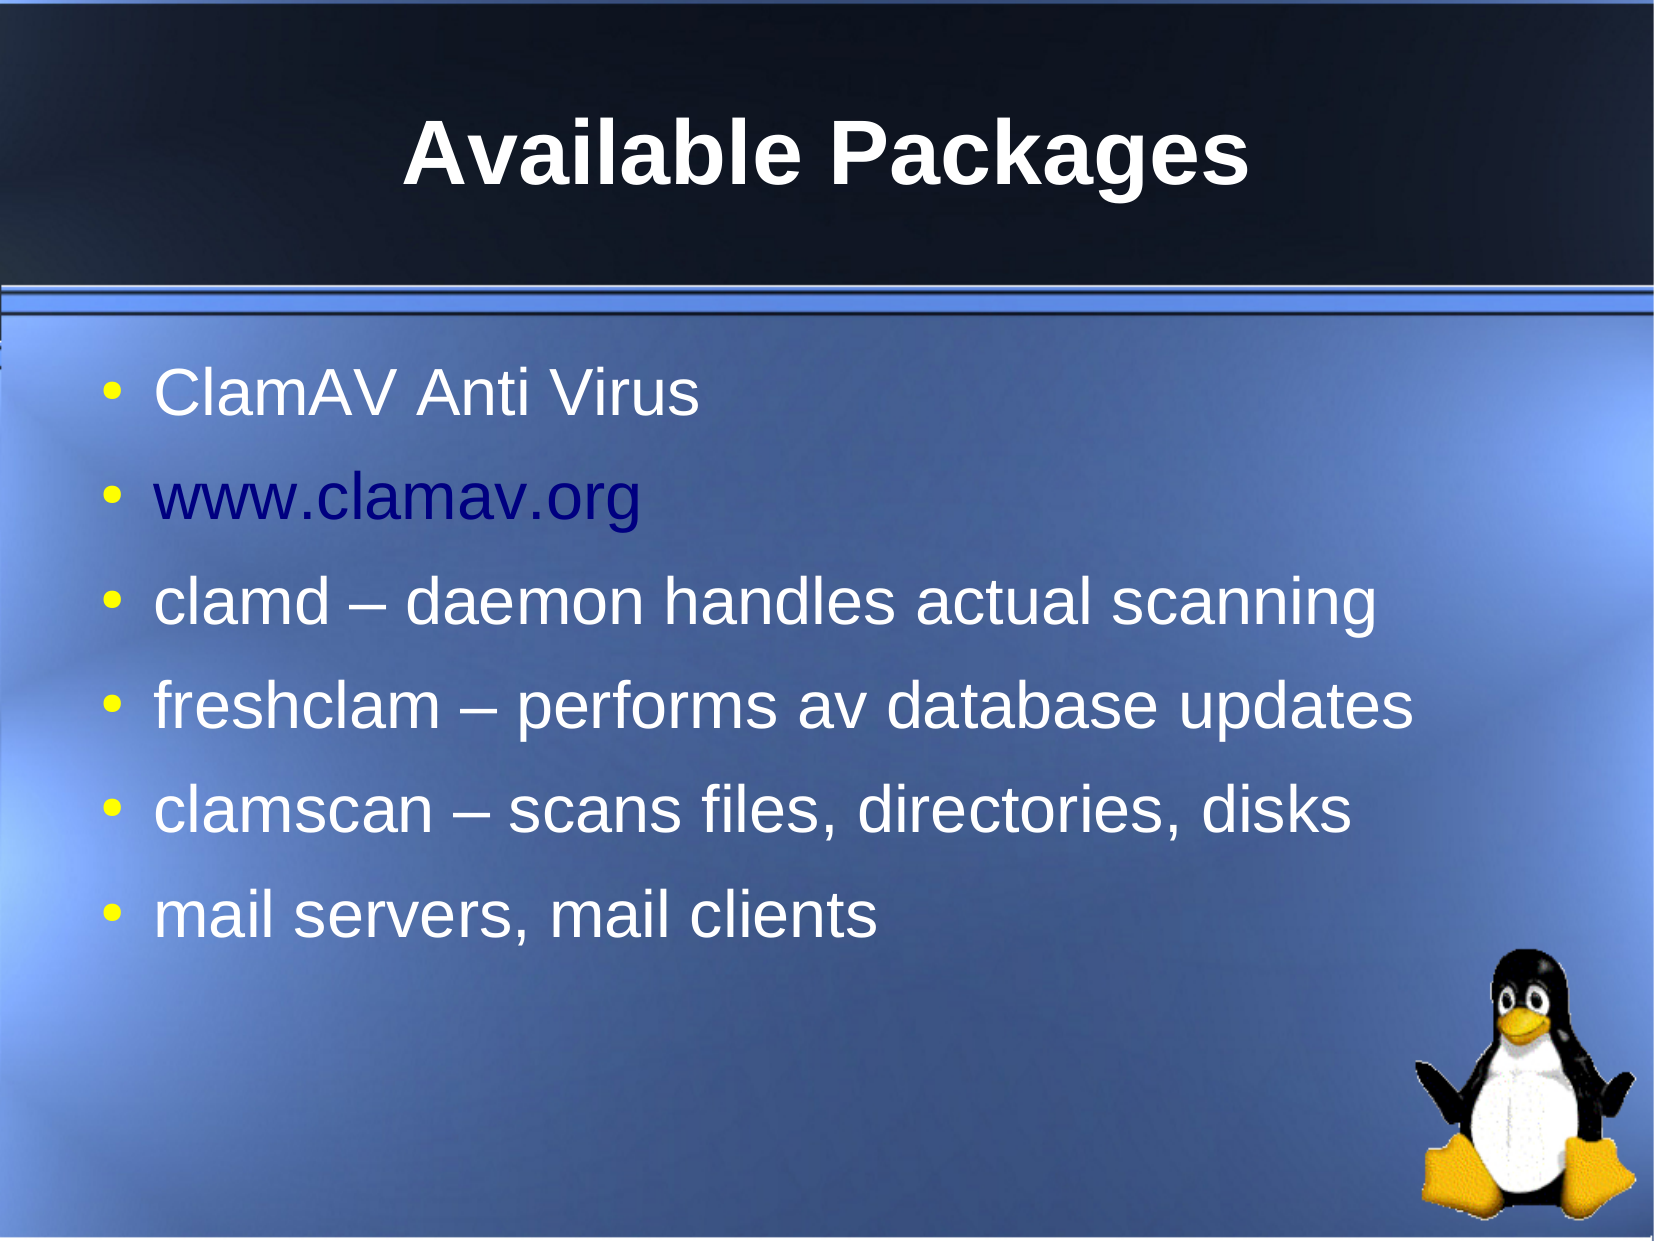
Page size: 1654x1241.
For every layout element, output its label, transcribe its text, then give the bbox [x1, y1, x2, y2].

title Available Packages [82, 56, 1571, 250]
list ClamAV Anti Virus www.clamav.org clamd – daemon handles actual scanning freshclam – performs av database updates clamscan – scans files, directories, disks mail servers, mail clients [82, 355, 1571, 1055]
picture [0, 0, 1654, 1241]
